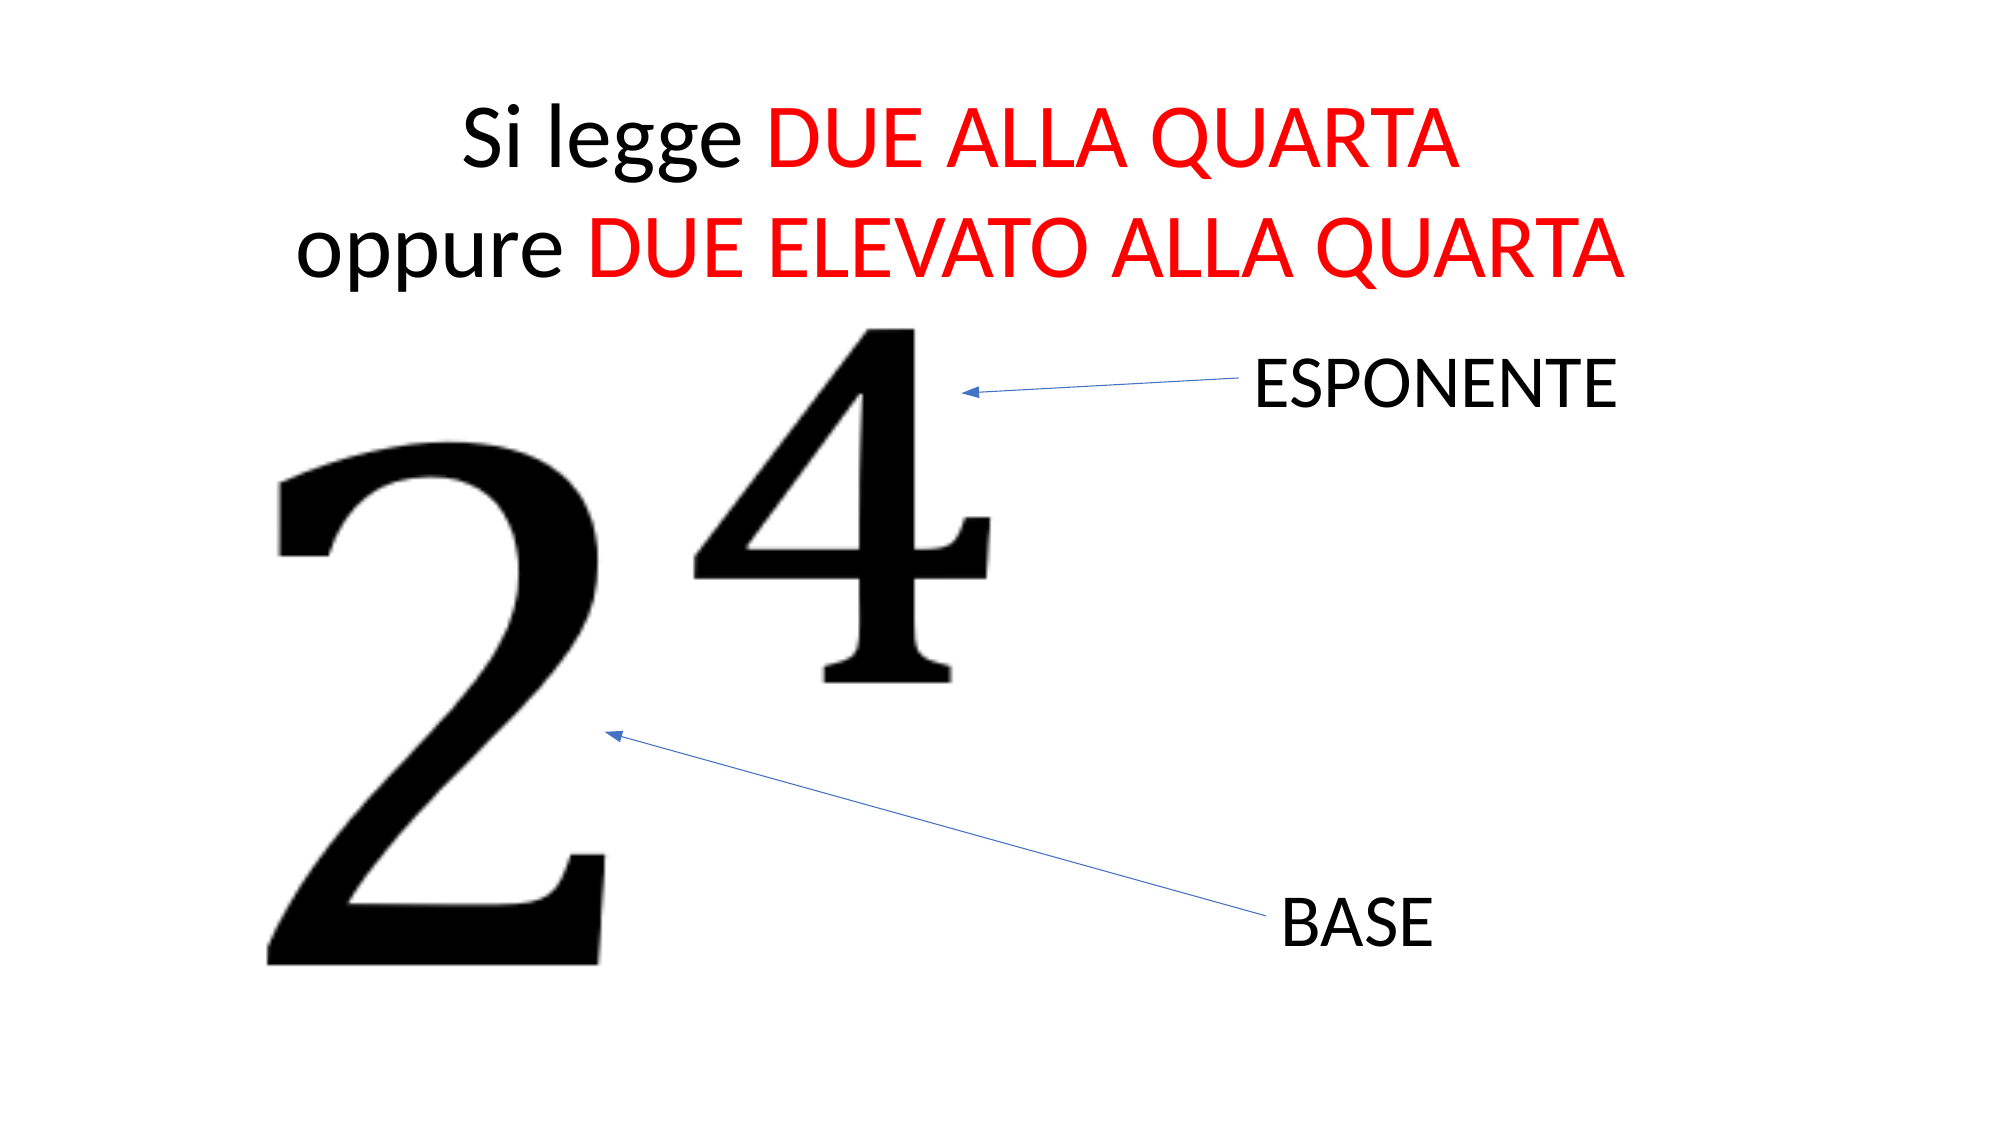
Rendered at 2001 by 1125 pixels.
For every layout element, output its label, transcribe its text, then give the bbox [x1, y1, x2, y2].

text_box BASE [1265, 863, 1689, 970]
text_box Si legge DUE ALLA QUARTA oppure DUE ELEVATO ALLA QUARTA [101, 68, 1822, 306]
picture [265, 306, 1060, 1110]
text_box ESPONENTE [1238, 324, 1910, 431]
